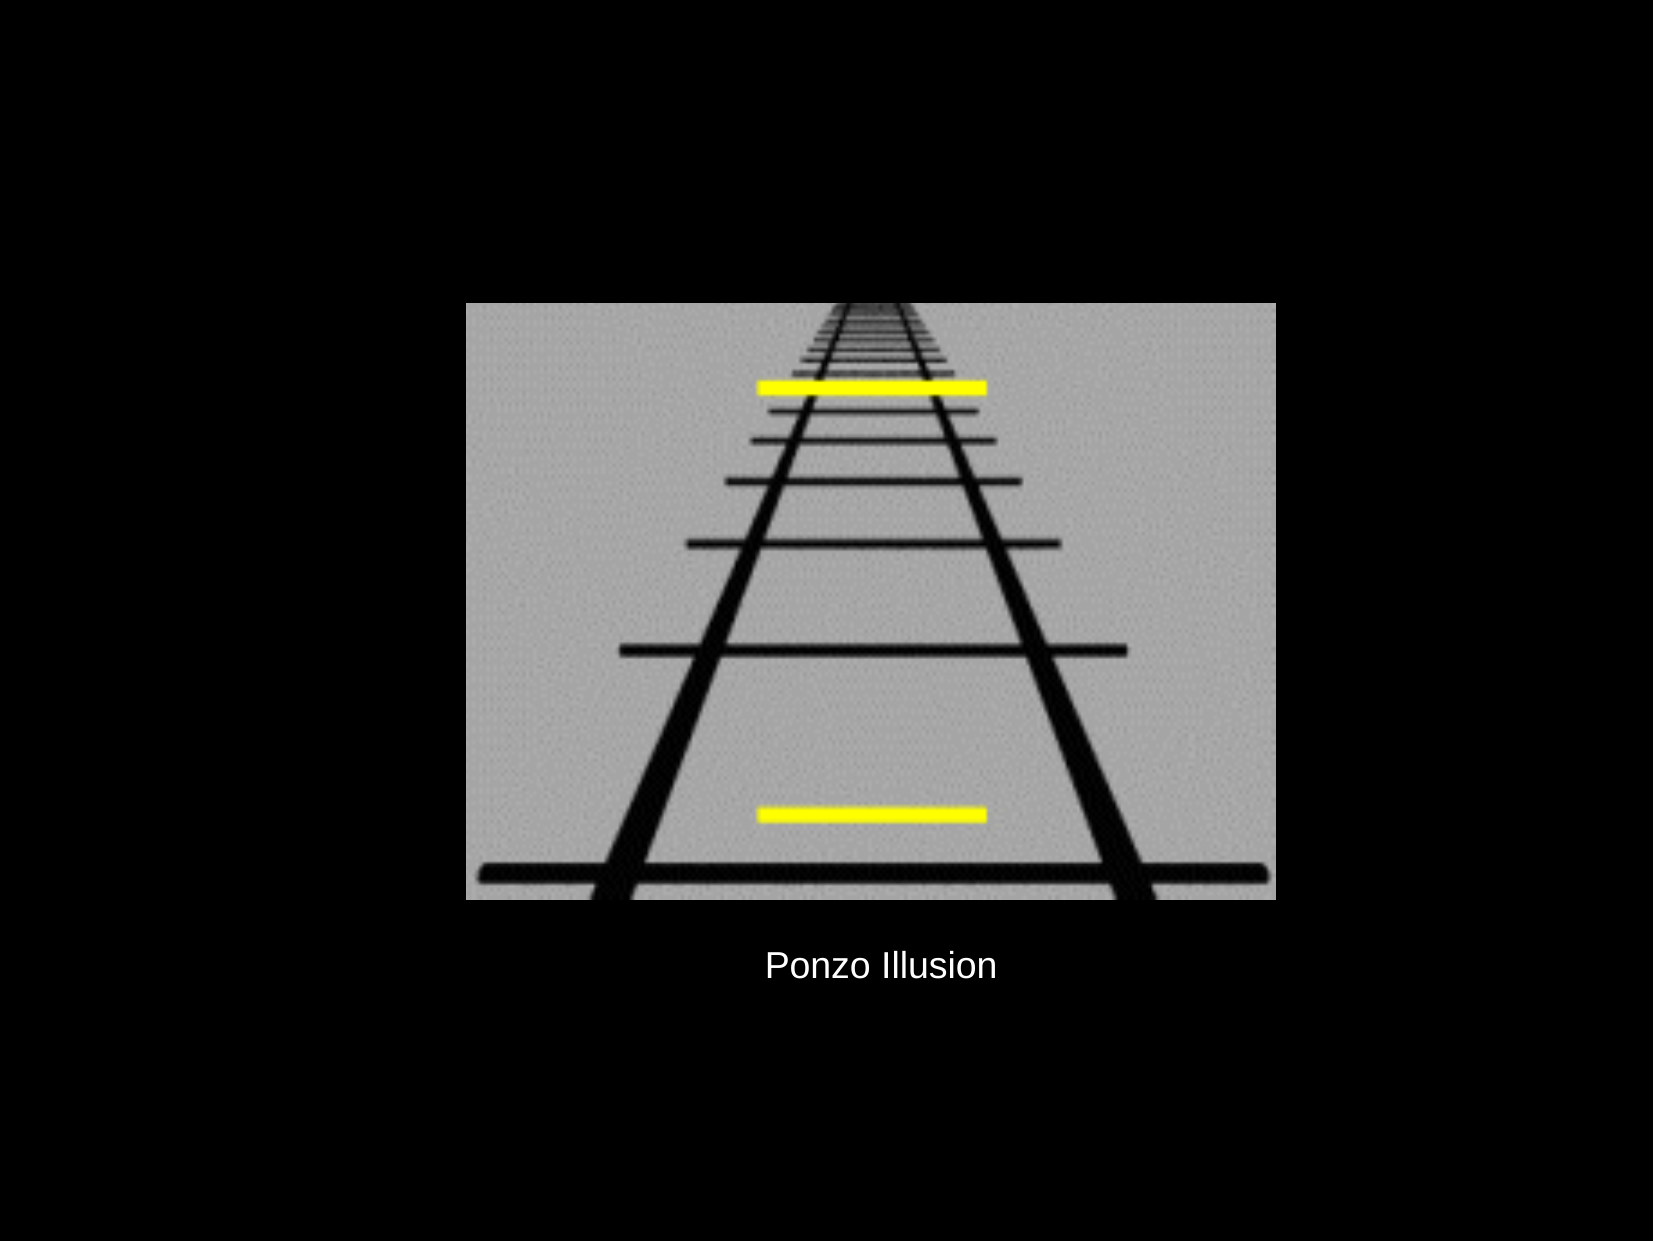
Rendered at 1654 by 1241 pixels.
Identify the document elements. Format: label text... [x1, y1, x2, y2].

picture [466, 303, 1276, 901]
text_box Ponzo Illusion [750, 937, 1653, 999]
